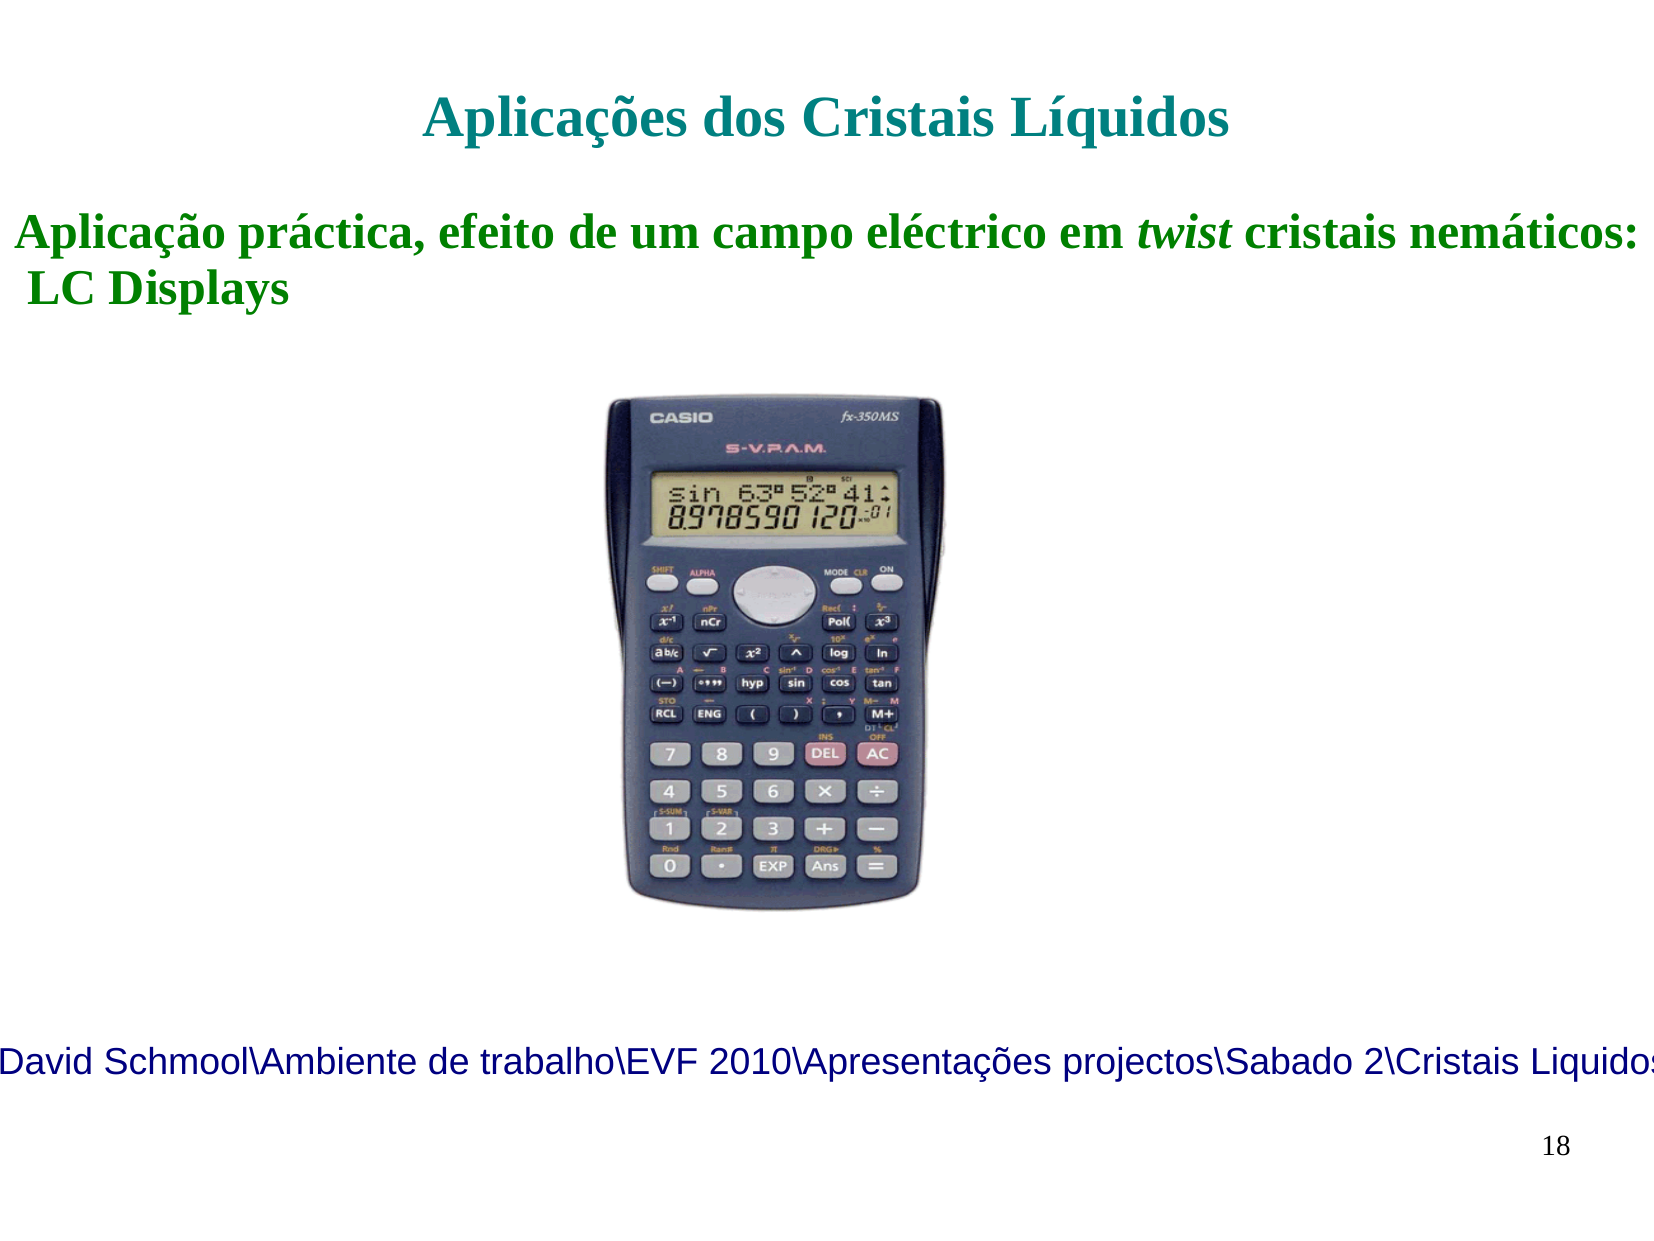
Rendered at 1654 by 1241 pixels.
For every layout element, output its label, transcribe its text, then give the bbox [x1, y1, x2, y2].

text_box C:\Documents and Settings\David Schmool\Ambiente de trabalho\EVF 2010\Apresentações projectos\Sabado 2\Cristais Liquidos\OperationalDisplay.html [0, 1033, 1654, 1105]
text_box Aplicação práctica, efeito de um campo eléctrico em twist cristais nemáticos: LC Displays [0, 196, 1654, 325]
picture [457, 386, 1093, 916]
title Aplicações dos Cristais Líquidos [59, 56, 1595, 178]
